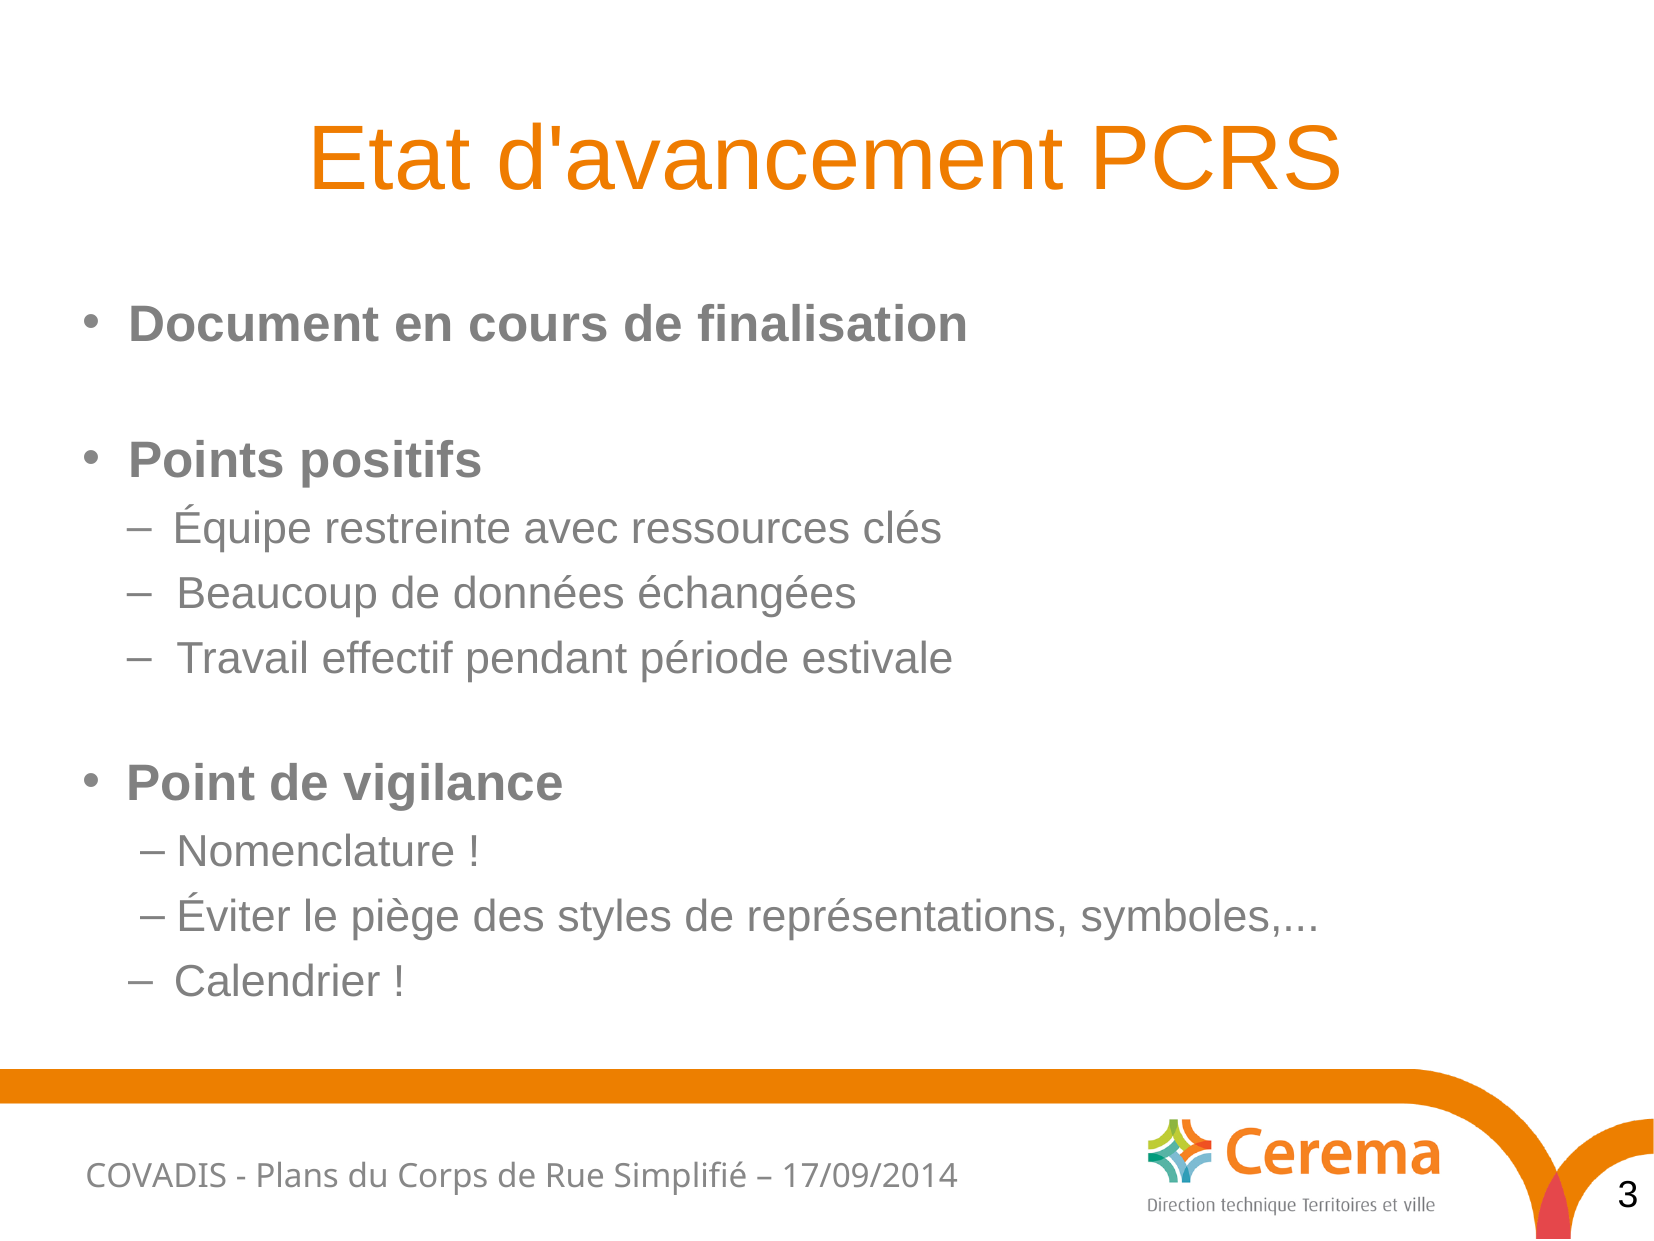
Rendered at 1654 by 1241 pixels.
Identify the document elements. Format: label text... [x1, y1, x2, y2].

list Document en cours de finalisation Points positifs Équipe restreinte avec ressources clés Beaucoup de données échangées Travail effectif pendant période estivale Point de vigilance Nomenclature ! Éviter le piège des styles de représentations, symboles,... Calendrier ! [82, 290, 1538, 1010]
picture [0, 1069, 1654, 1239]
title Etat d'avancement PCRS [82, 49, 1571, 257]
